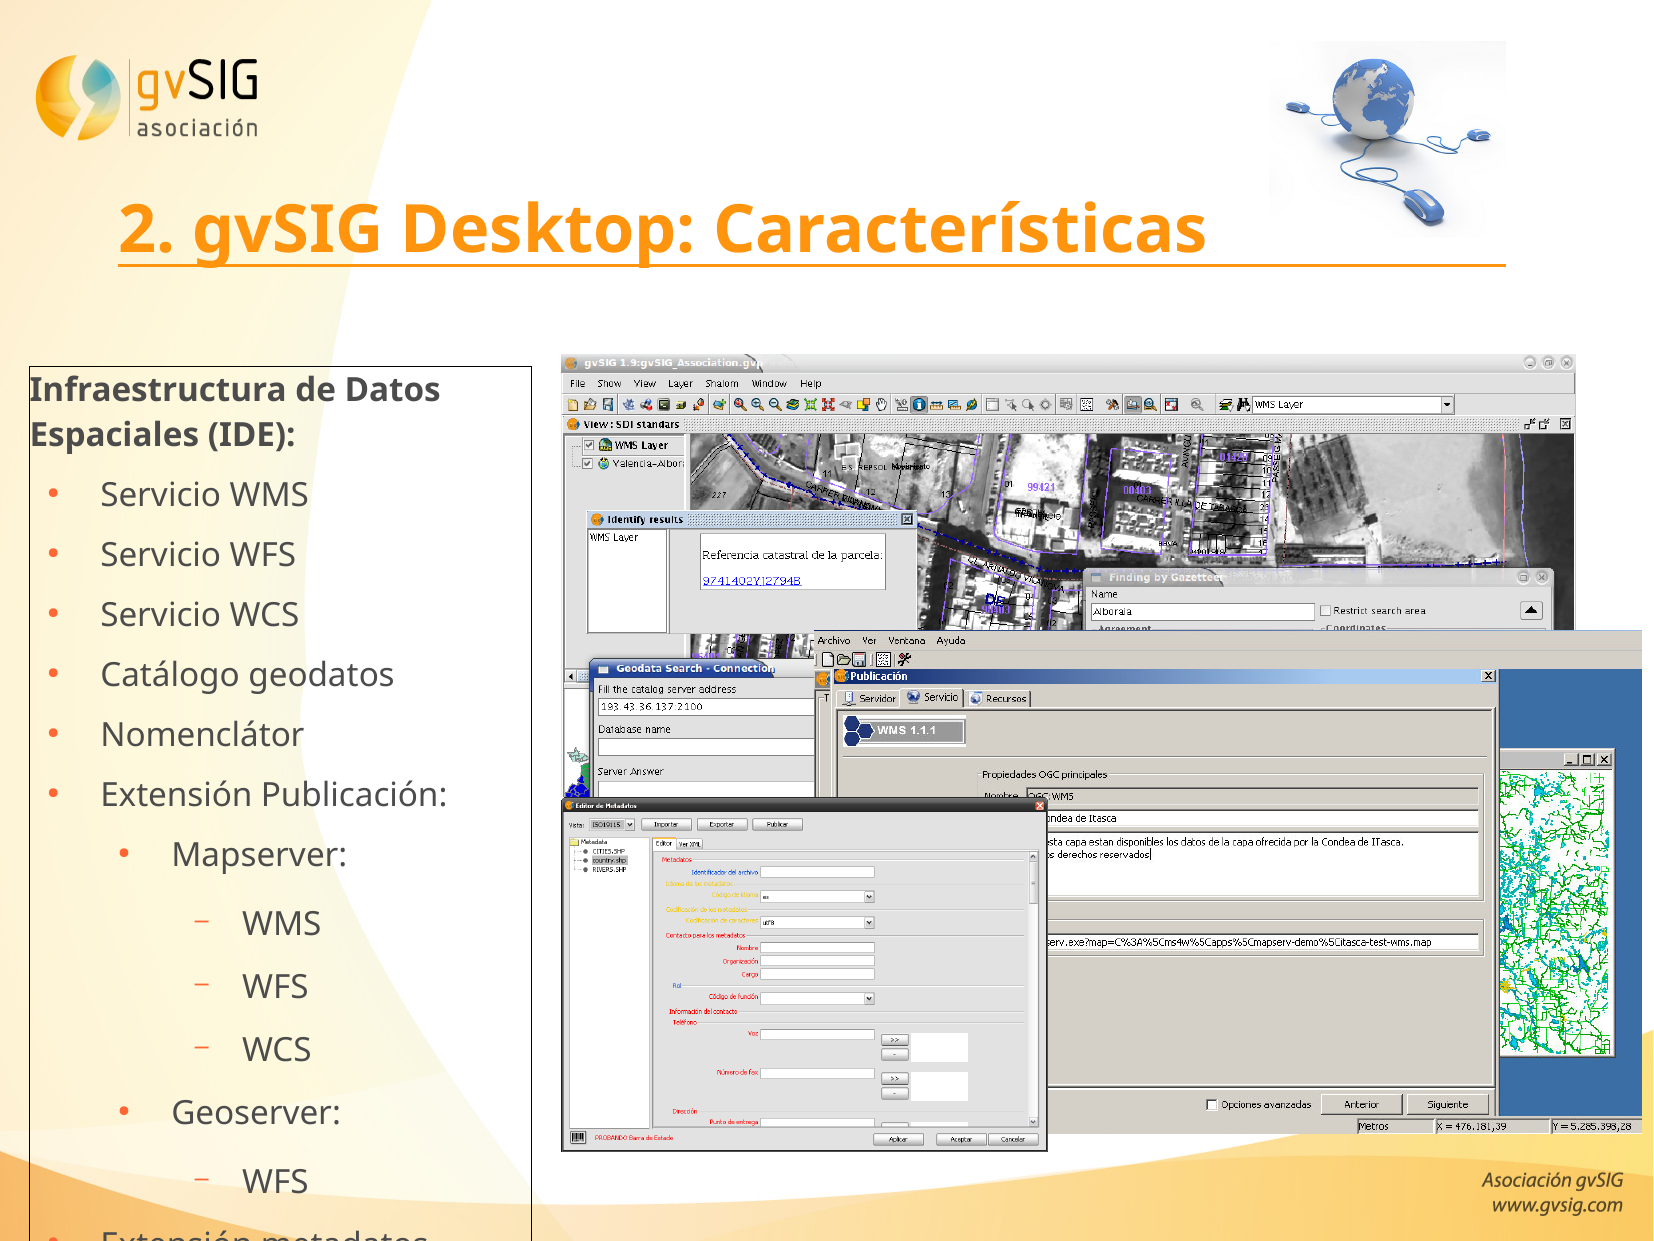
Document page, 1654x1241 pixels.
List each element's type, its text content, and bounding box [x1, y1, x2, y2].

list Infraestructura de Datos Espaciales (IDE): Servicio WMS Servicio WFS Servicio WCS Catálogo geodatos Nomenclátor Extensión Publicación: Mapserver: WMS WFS WCS Geoserver: WFS Extensión metadatos [29, 366, 532, 1165]
title 2. gvSIG Desktop: Características [118, 177, 1607, 276]
picture [30, 1165, 531, 1241]
picture [0, 0, 1654, 1241]
